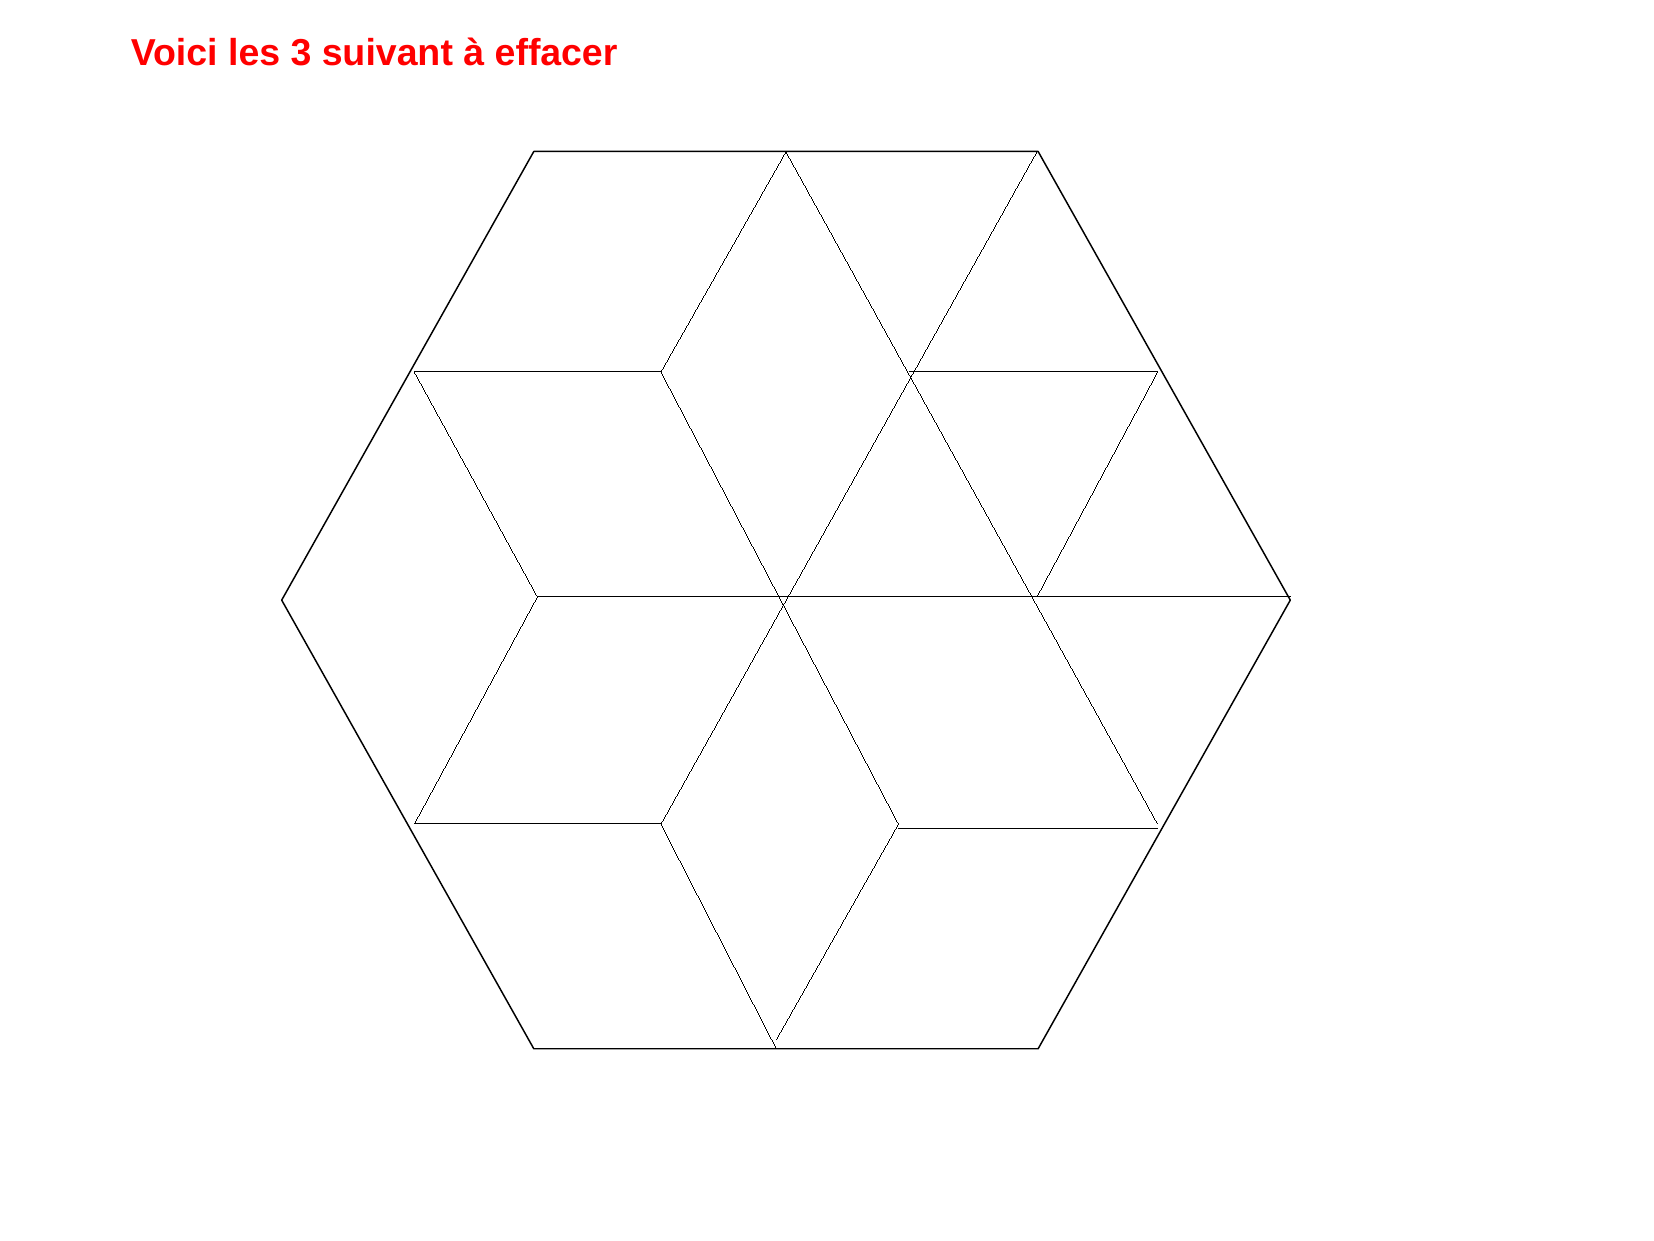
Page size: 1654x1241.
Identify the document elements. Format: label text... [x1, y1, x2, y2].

text_box Voici les 3 suivant à effacer [115, 23, 1523, 123]
